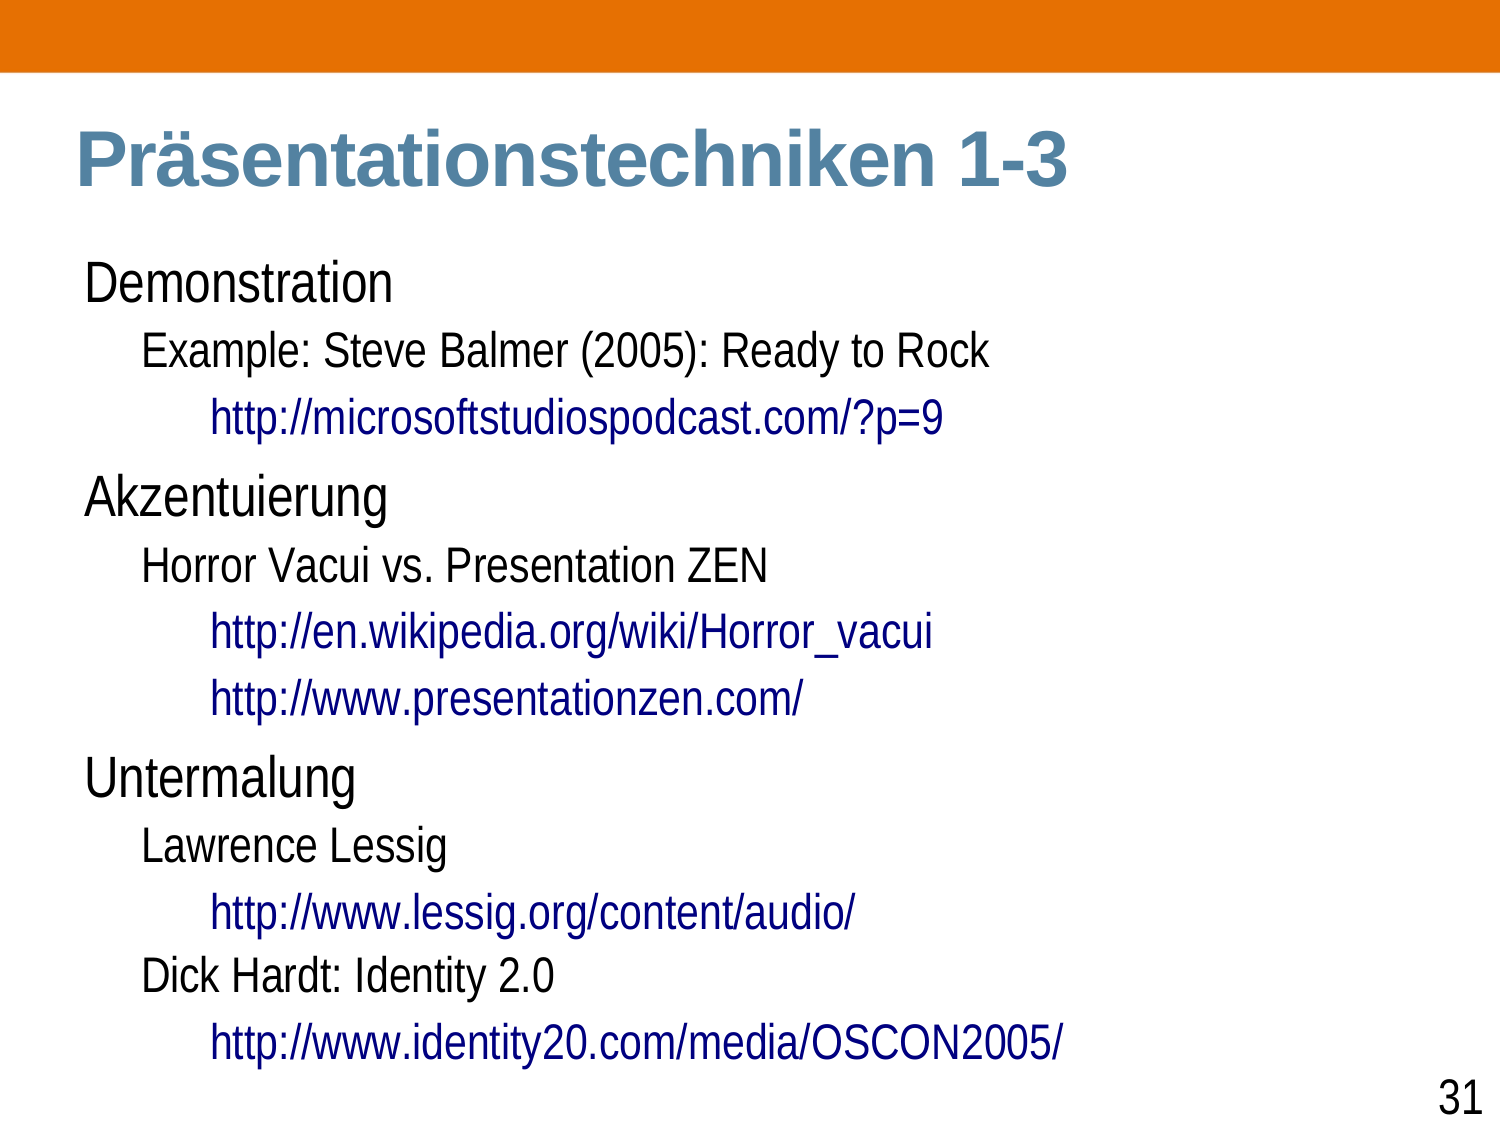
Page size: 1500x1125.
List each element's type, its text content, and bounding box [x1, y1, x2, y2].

title Präsentationstechniken 1-3 [75, 122, 1438, 228]
picture [0, 0, 1500, 75]
list Demonstration Example: Steve Balmer (2005): Ready to Rock http://microsoftstudiospodcast.com/?p=9 Akzentuierung Horror Vacui vs. Presentation ZEN http://en.wikipedia.org/wiki/Horror_vacui http://www.presentationzen.com/ Untermalung Lawrence Lessig http://www.lessig.org/content/audio/ Dick Hardt: Identity 2.0 http://www.identity20.com/media/OSCON2005/ [64, 257, 1402, 1082]
